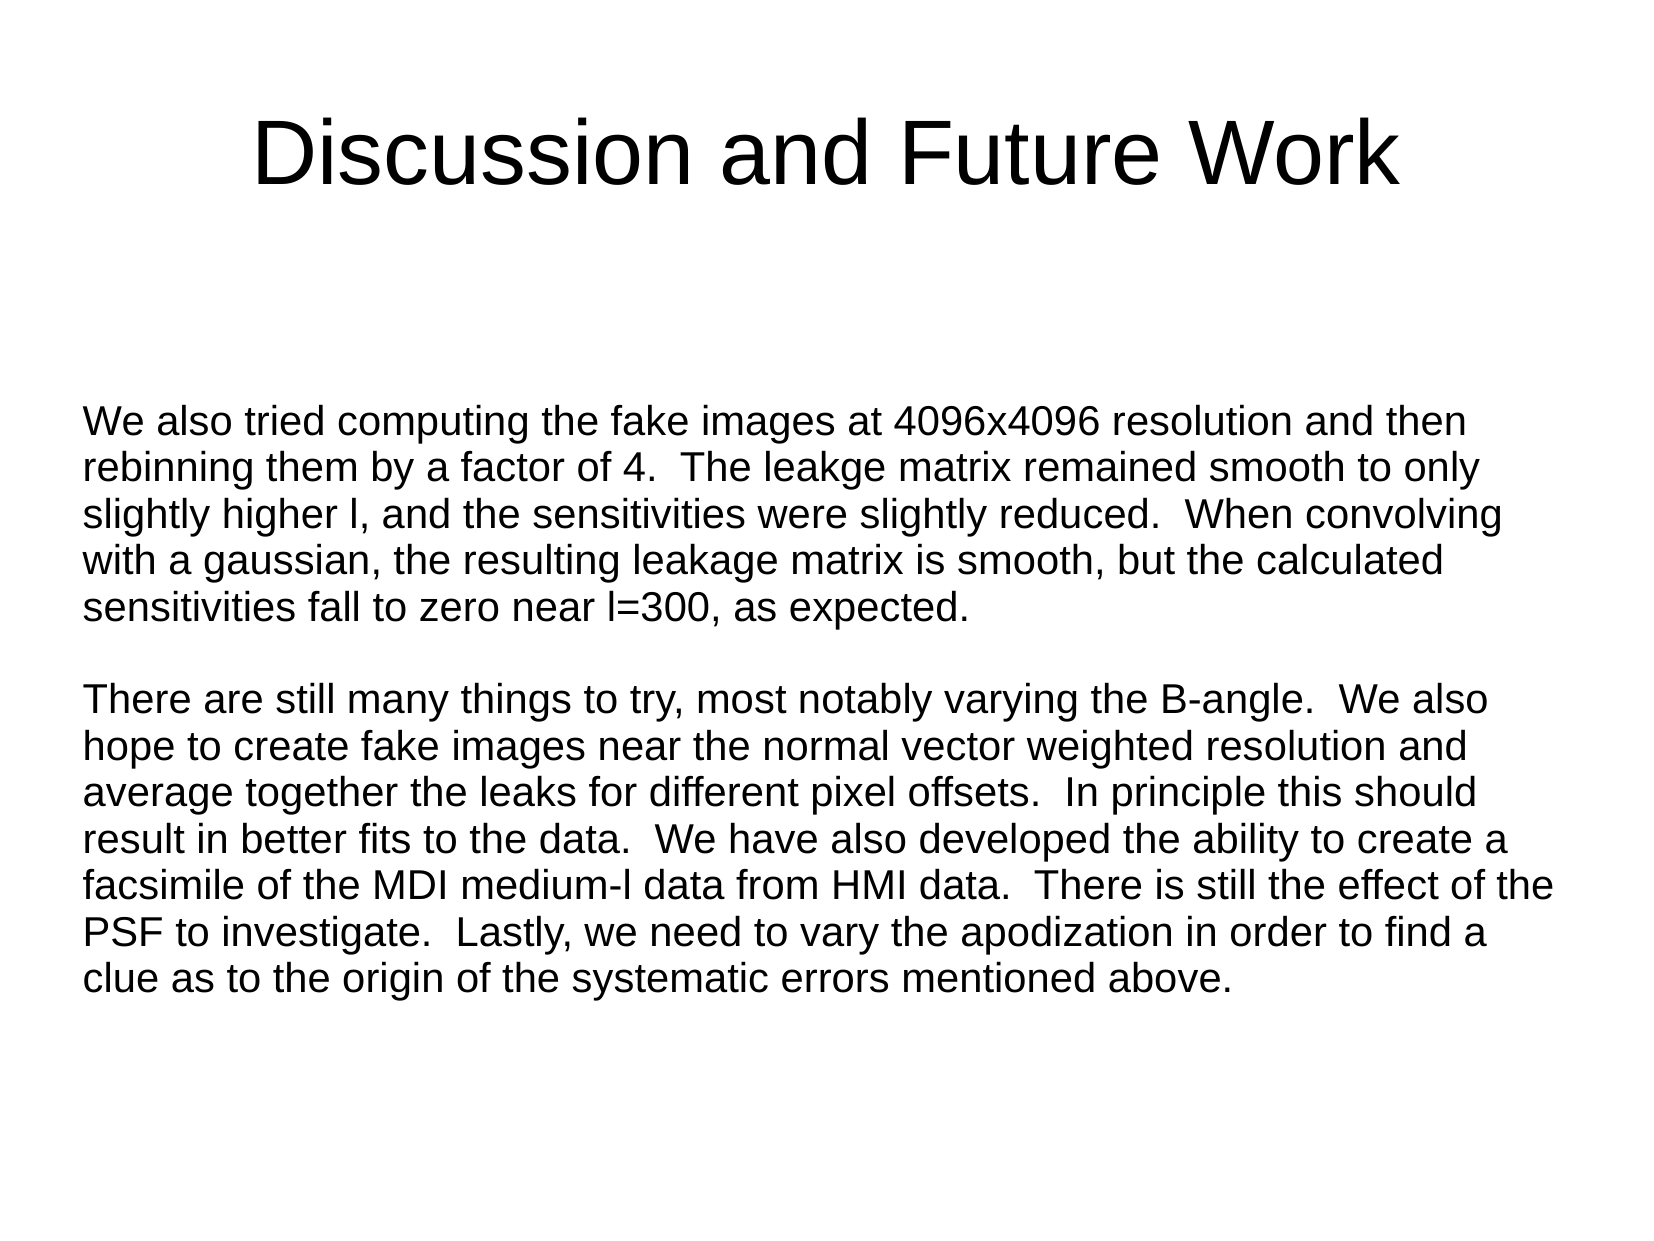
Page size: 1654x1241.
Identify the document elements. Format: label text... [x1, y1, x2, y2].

title Discussion and Future Work [82, 56, 1571, 250]
subtitle We also tried computing the fake images at 4096x4096 resolution and then rebinning them by a factor of 4. The leakge matrix remained smooth to only slightly higher l, and the sensitivities were slightly reduced. When convolving with a gaussian, the resulting leakage matrix is smooth, but the calculated sensitivities fall to zero near l=300, as expected. There are still many things to try, most notably varying the B-angle. We also hope to create fake images near the normal vector weighted resolution and average together the leaks for different pixel offsets. In principle this should result in better fits to the data. We have also developed the ability to create a facsimile of the MDI medium-l data from HMI data. There is still the effect of the PSF to investigate. Lastly, we need to vary the apodization in order to find a clue as to the origin of the systematic errors mentioned above. [82, 297, 1571, 1102]
